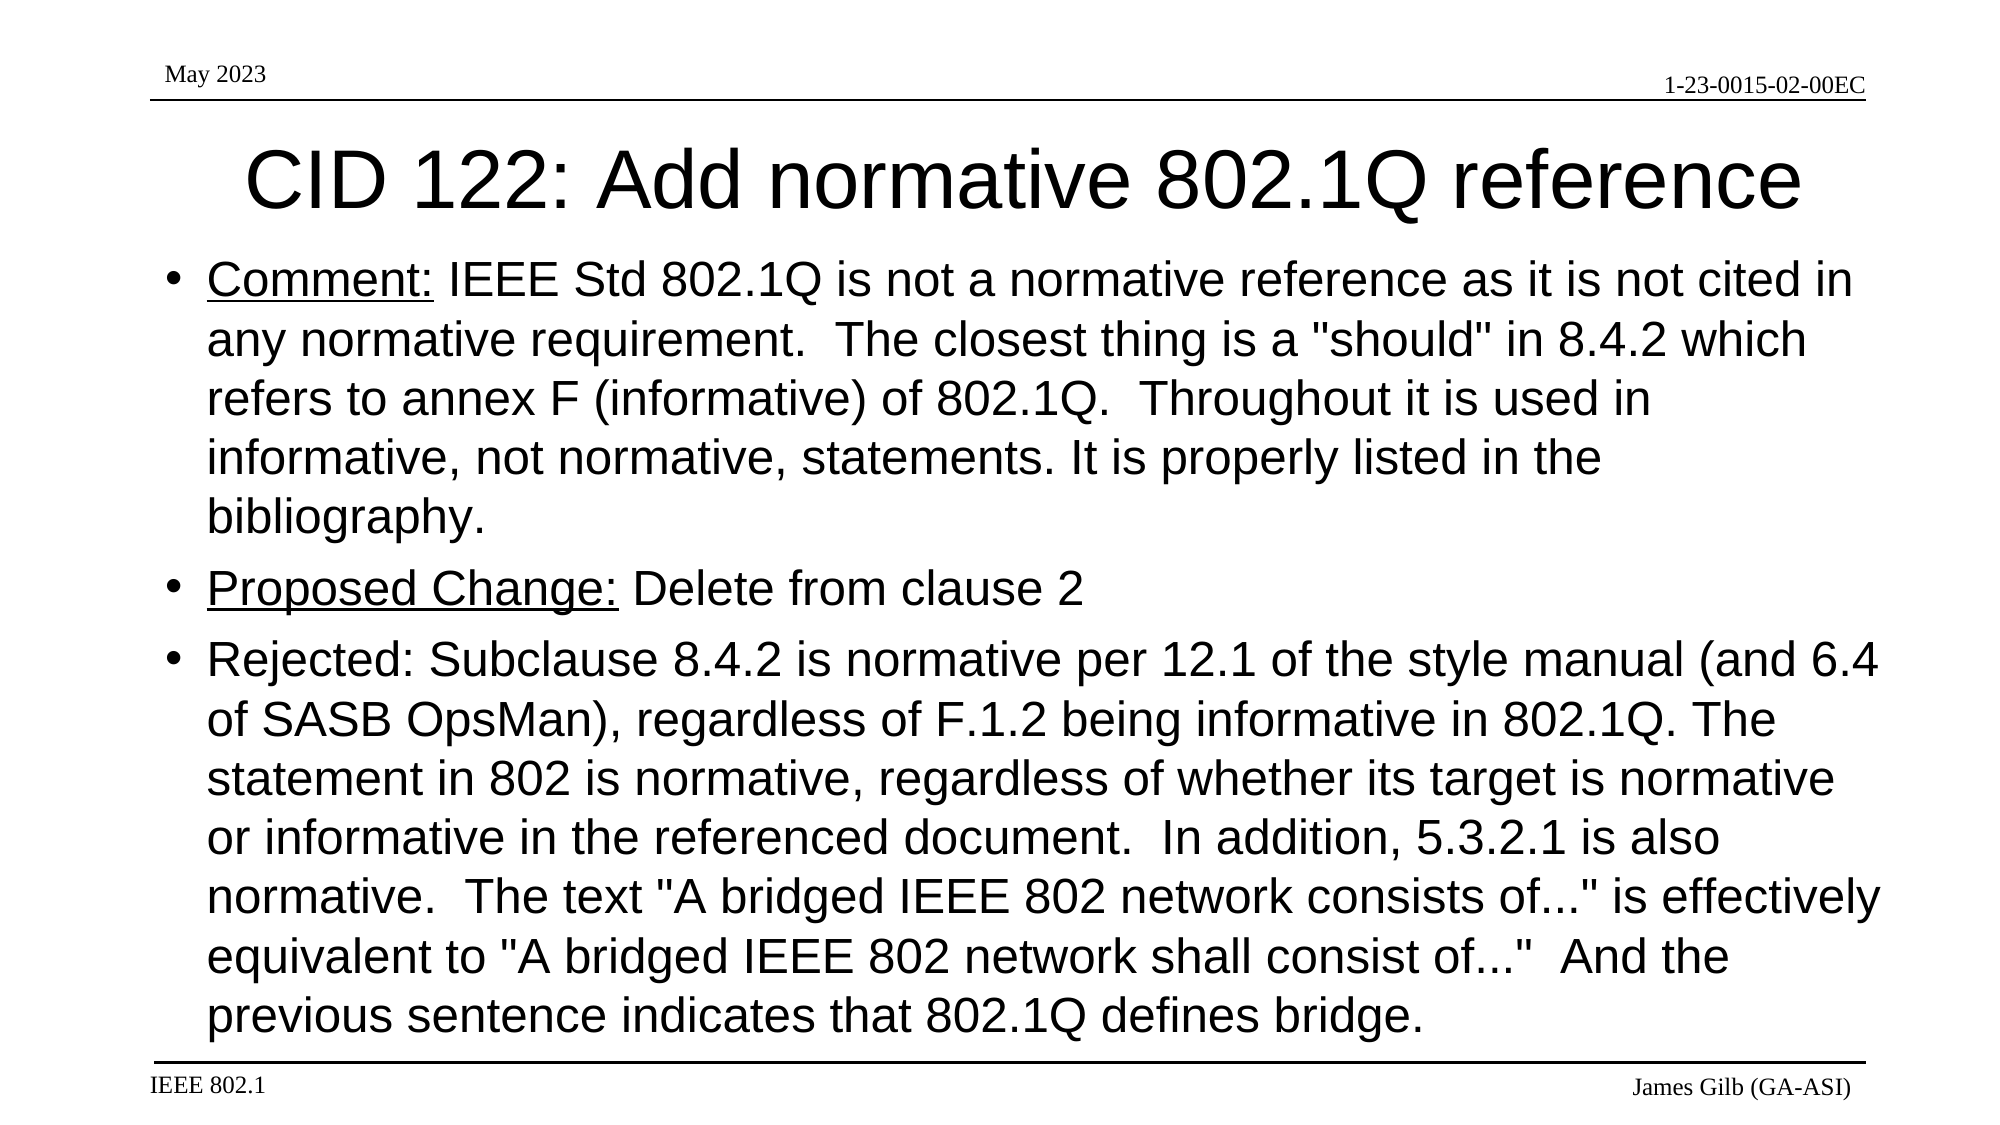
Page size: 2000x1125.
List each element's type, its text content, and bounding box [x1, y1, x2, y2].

list Comment: IEEE Std 802.1Q is not a normative reference as it is not cited in any normative requirement. The closest thing is a "should" in 8.4.2 which refers to annex F (informative) of 802.1Q. Throughout it is used in informative, not normative, statements. It is properly listed in the bibliography. Proposed Change: Delete from clause 2 Rejected: Subclause 8.4.2 is normative per 12.1 of the style manual (and 6.4 of SASB OpsMan), regardless of F.1.2 being informative in 802.1Q. The statement in 802 is normative, regardless of whether its target is normative or informative in the referenced document. In addition, 5.3.2.1 is also normative. The text "A bridged IEEE 802 network consists of..." is effectively equivalent to "A bridged IEEE 802 network shall consist of..." And the previous sentence indicates that 802.1Q defines bridge. [150, 239, 1900, 1051]
title CID 122: Add normative 802.1Q reference [149, 112, 1900, 238]
